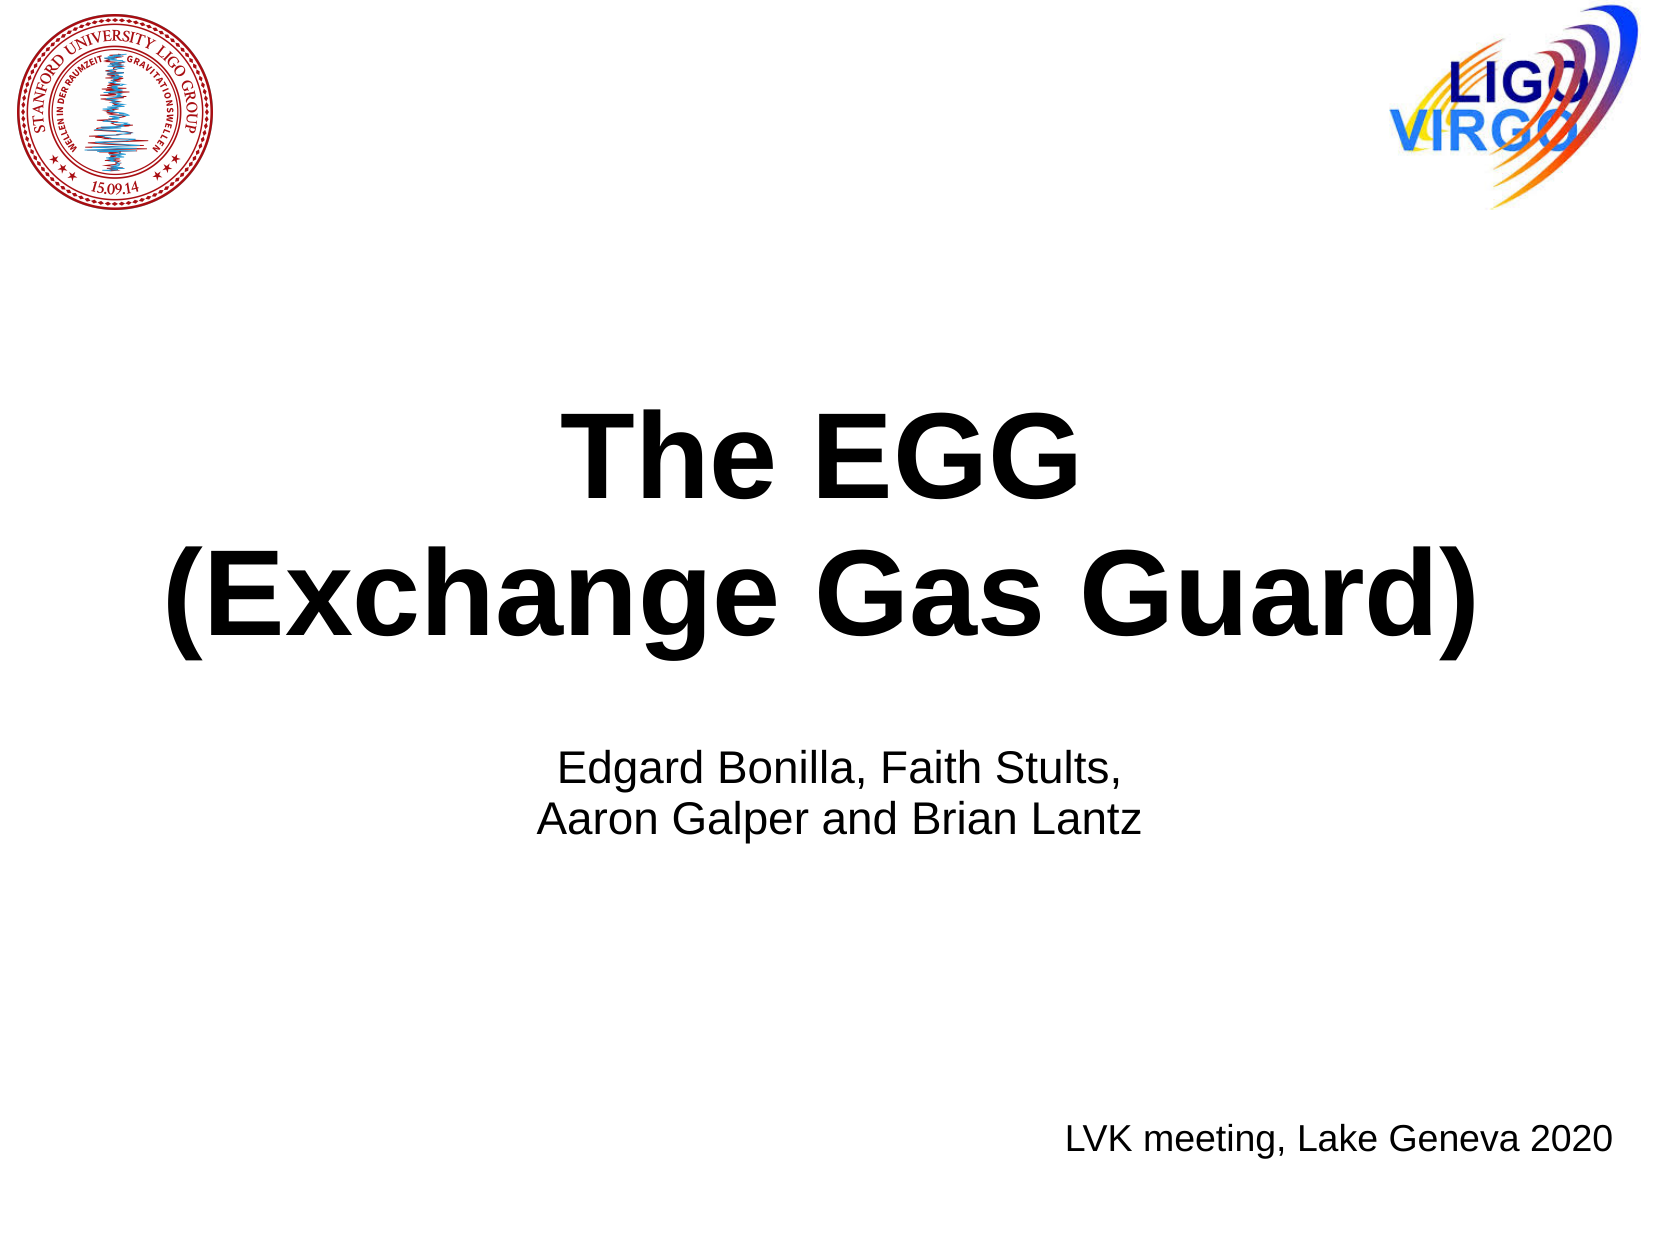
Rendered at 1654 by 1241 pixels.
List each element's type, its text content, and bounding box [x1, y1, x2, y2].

text_box Edgard Bonilla, Faith Stults, Aaron Galper and Brian Lantz [521, 734, 1241, 871]
picture [17, 14, 213, 210]
picture [1372, 0, 1654, 210]
title The EGG (Exchange Gas Guard) [77, 388, 1566, 662]
text_box LVK meeting, Lake Geneva 2020 [1050, 1110, 1636, 1167]
